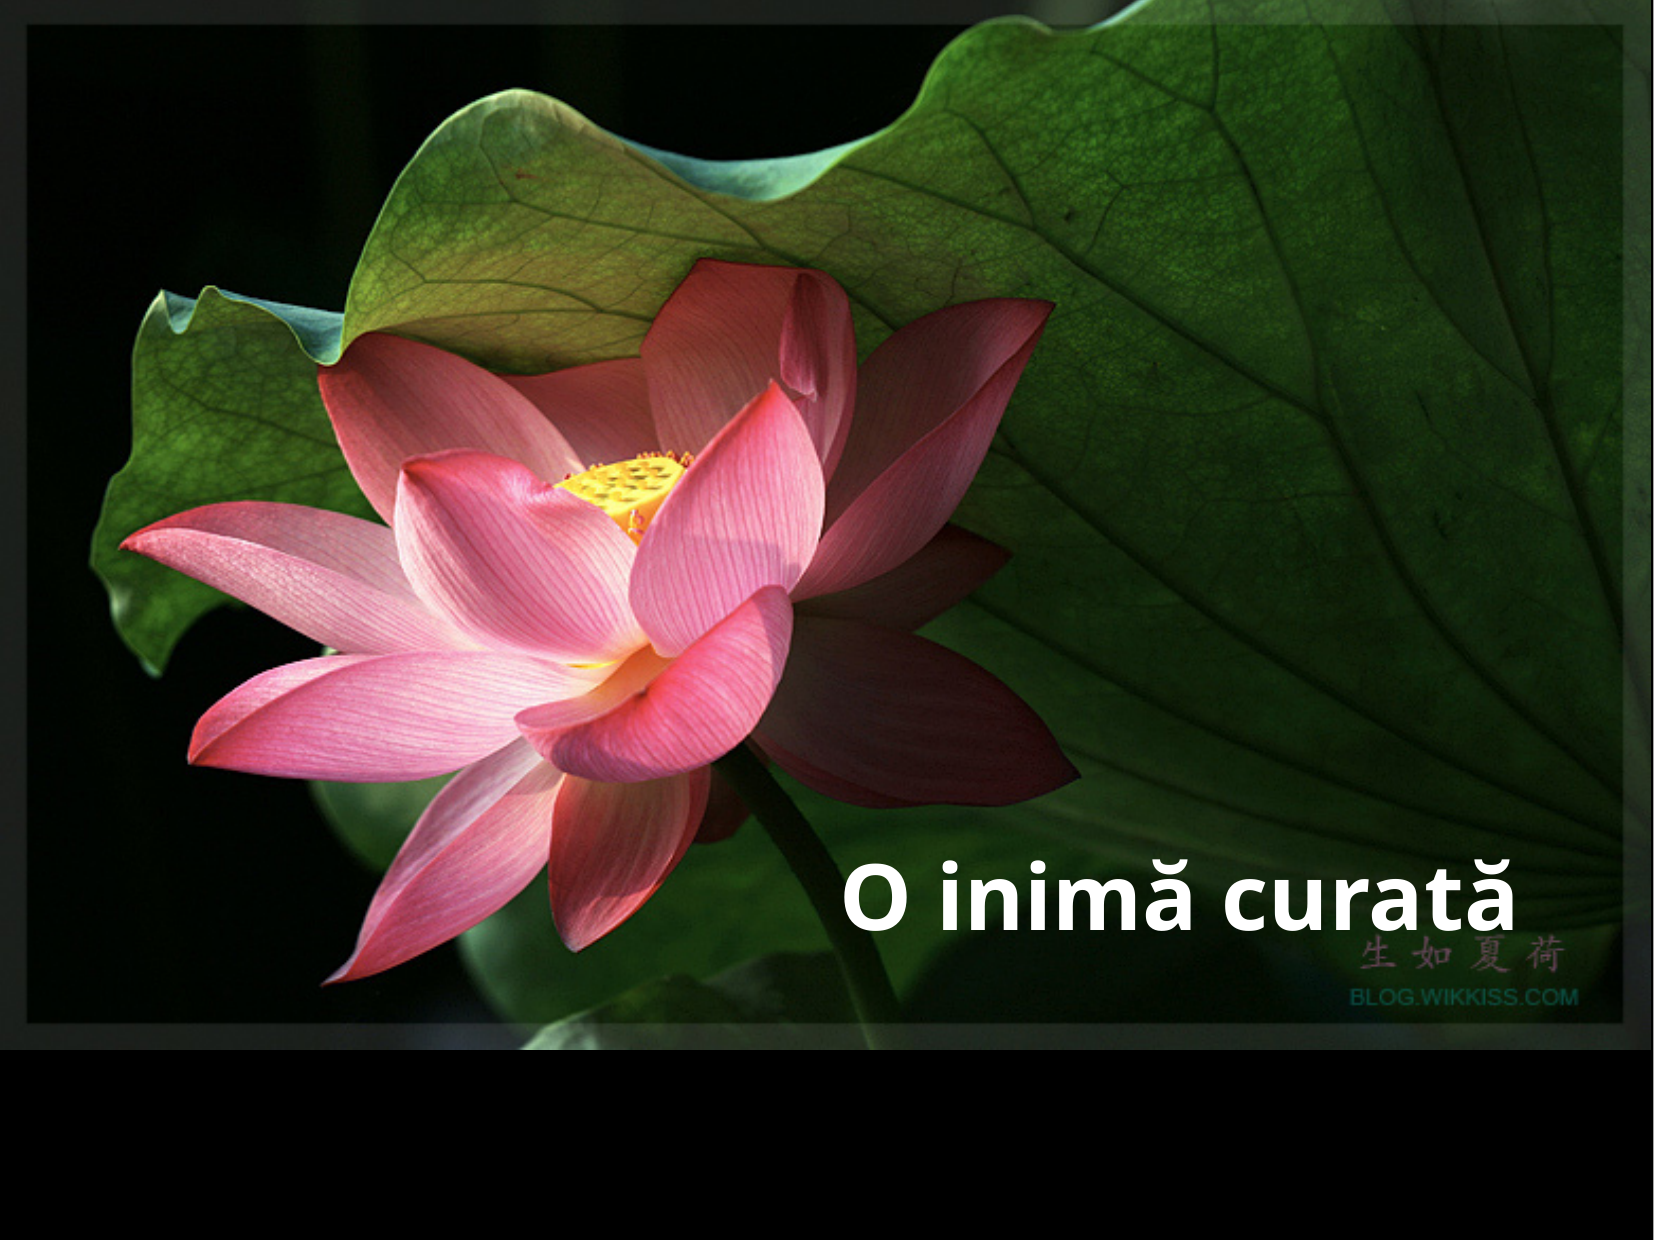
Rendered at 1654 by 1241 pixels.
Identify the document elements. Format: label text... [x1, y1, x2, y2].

text_box O inimă curată [825, 825, 1654, 952]
picture [0, 0, 1651, 1051]
